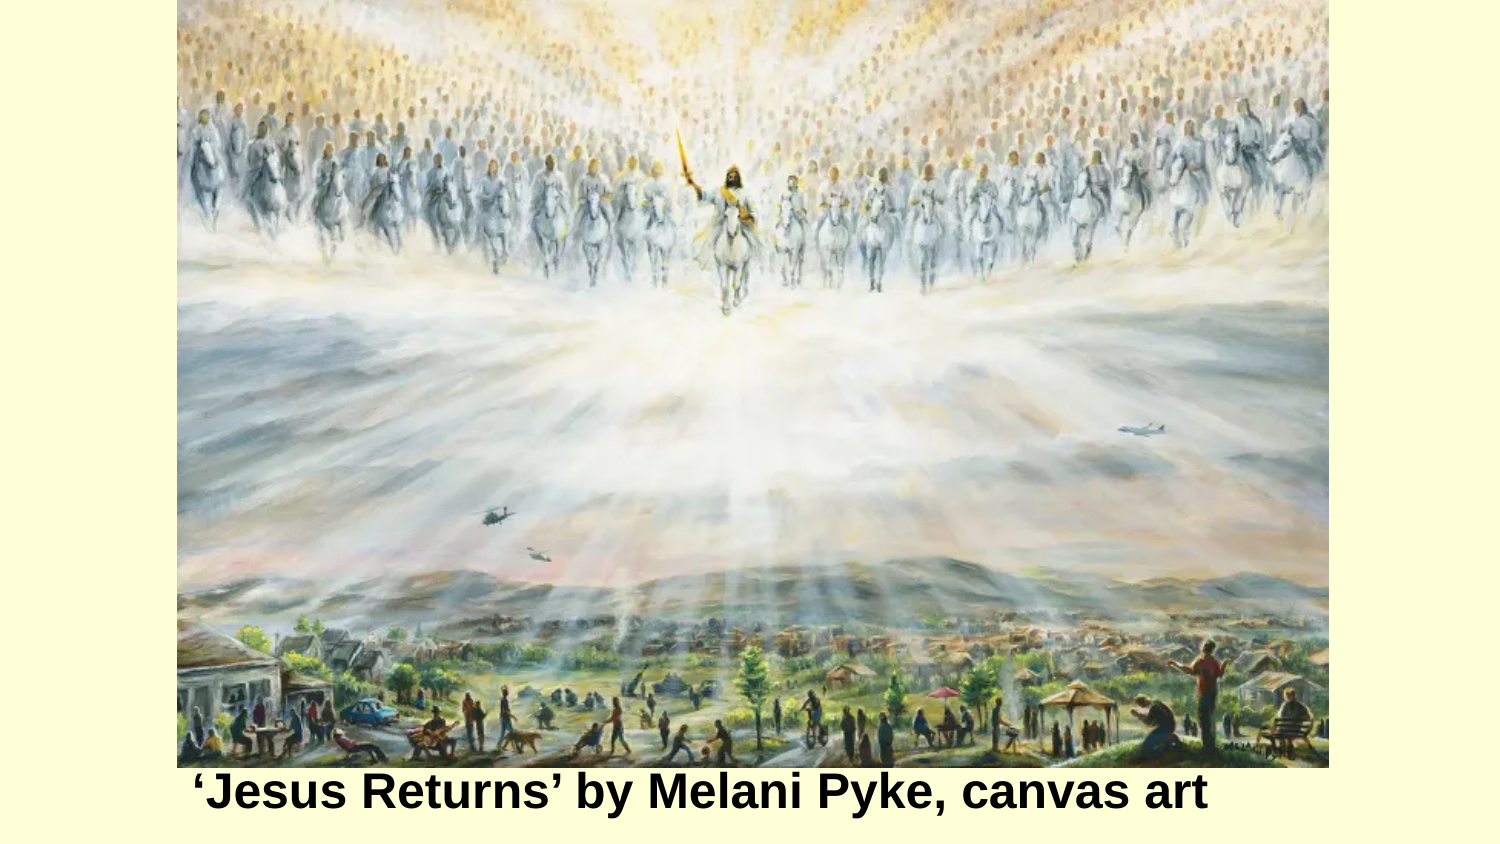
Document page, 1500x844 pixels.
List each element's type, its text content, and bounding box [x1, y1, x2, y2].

picture [177, 0, 1329, 756]
text_box ‘Jesus Returns’ by Melani Pyke, canvas art [177, 756, 1329, 827]
